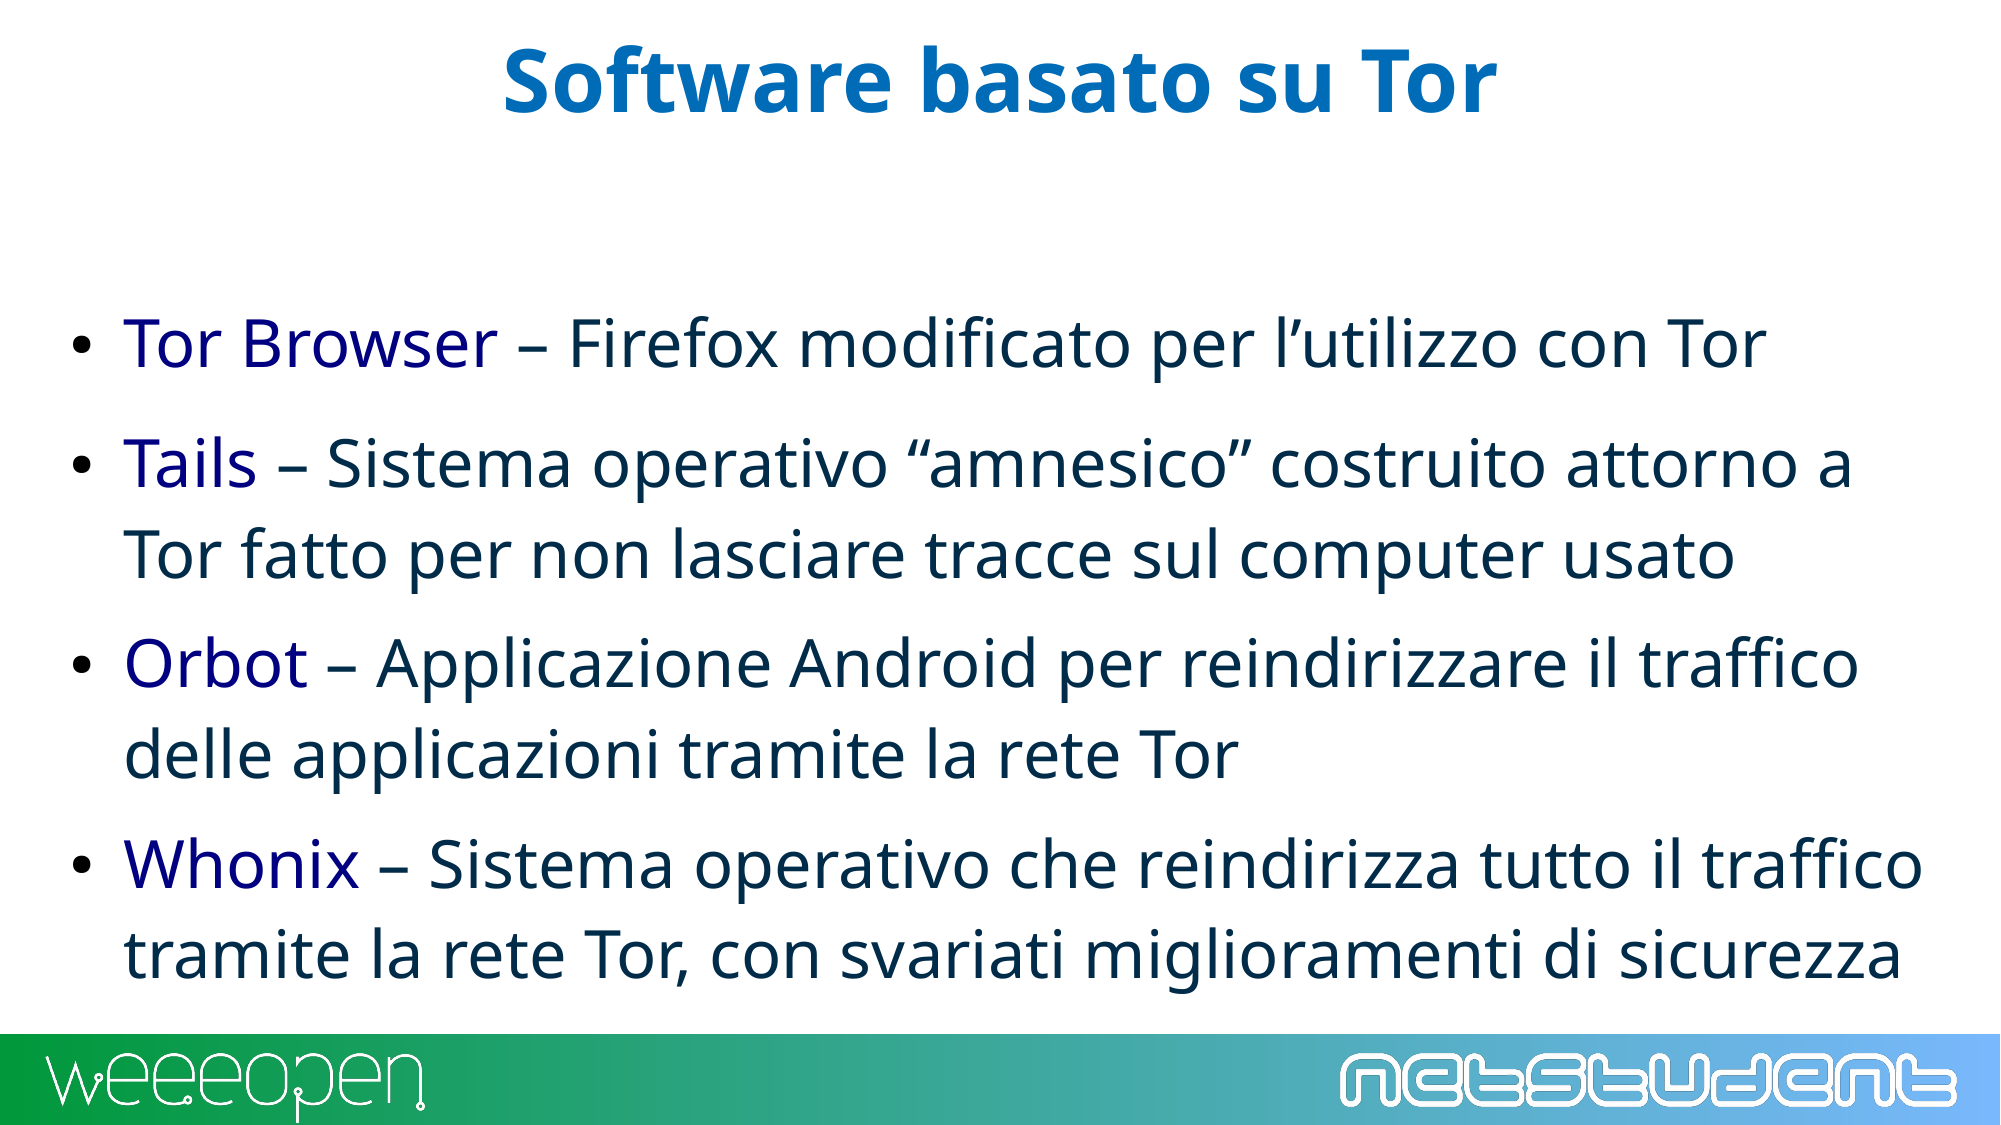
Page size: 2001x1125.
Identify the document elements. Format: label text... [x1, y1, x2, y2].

title Software basato su Tor [43, 29, 1959, 247]
picture [1340, 1053, 1957, 1107]
list Tor Browser – Firefox modificato per l’utilizzo con Tor Tails – Sistema operativo “amnesico” costruito attorno a Tor fatto per non lasciare tracce sul computer usato Orbot – Applicazione Android per reindirizzare il traffico delle applicazioni tramite la rete Tor Whonix – Sistema operativo che reindirizza tutto il traffico tramite la rete Tor, con svariati miglioramenti di sicurezza [37, 293, 1943, 1008]
picture [45, 1053, 425, 1123]
